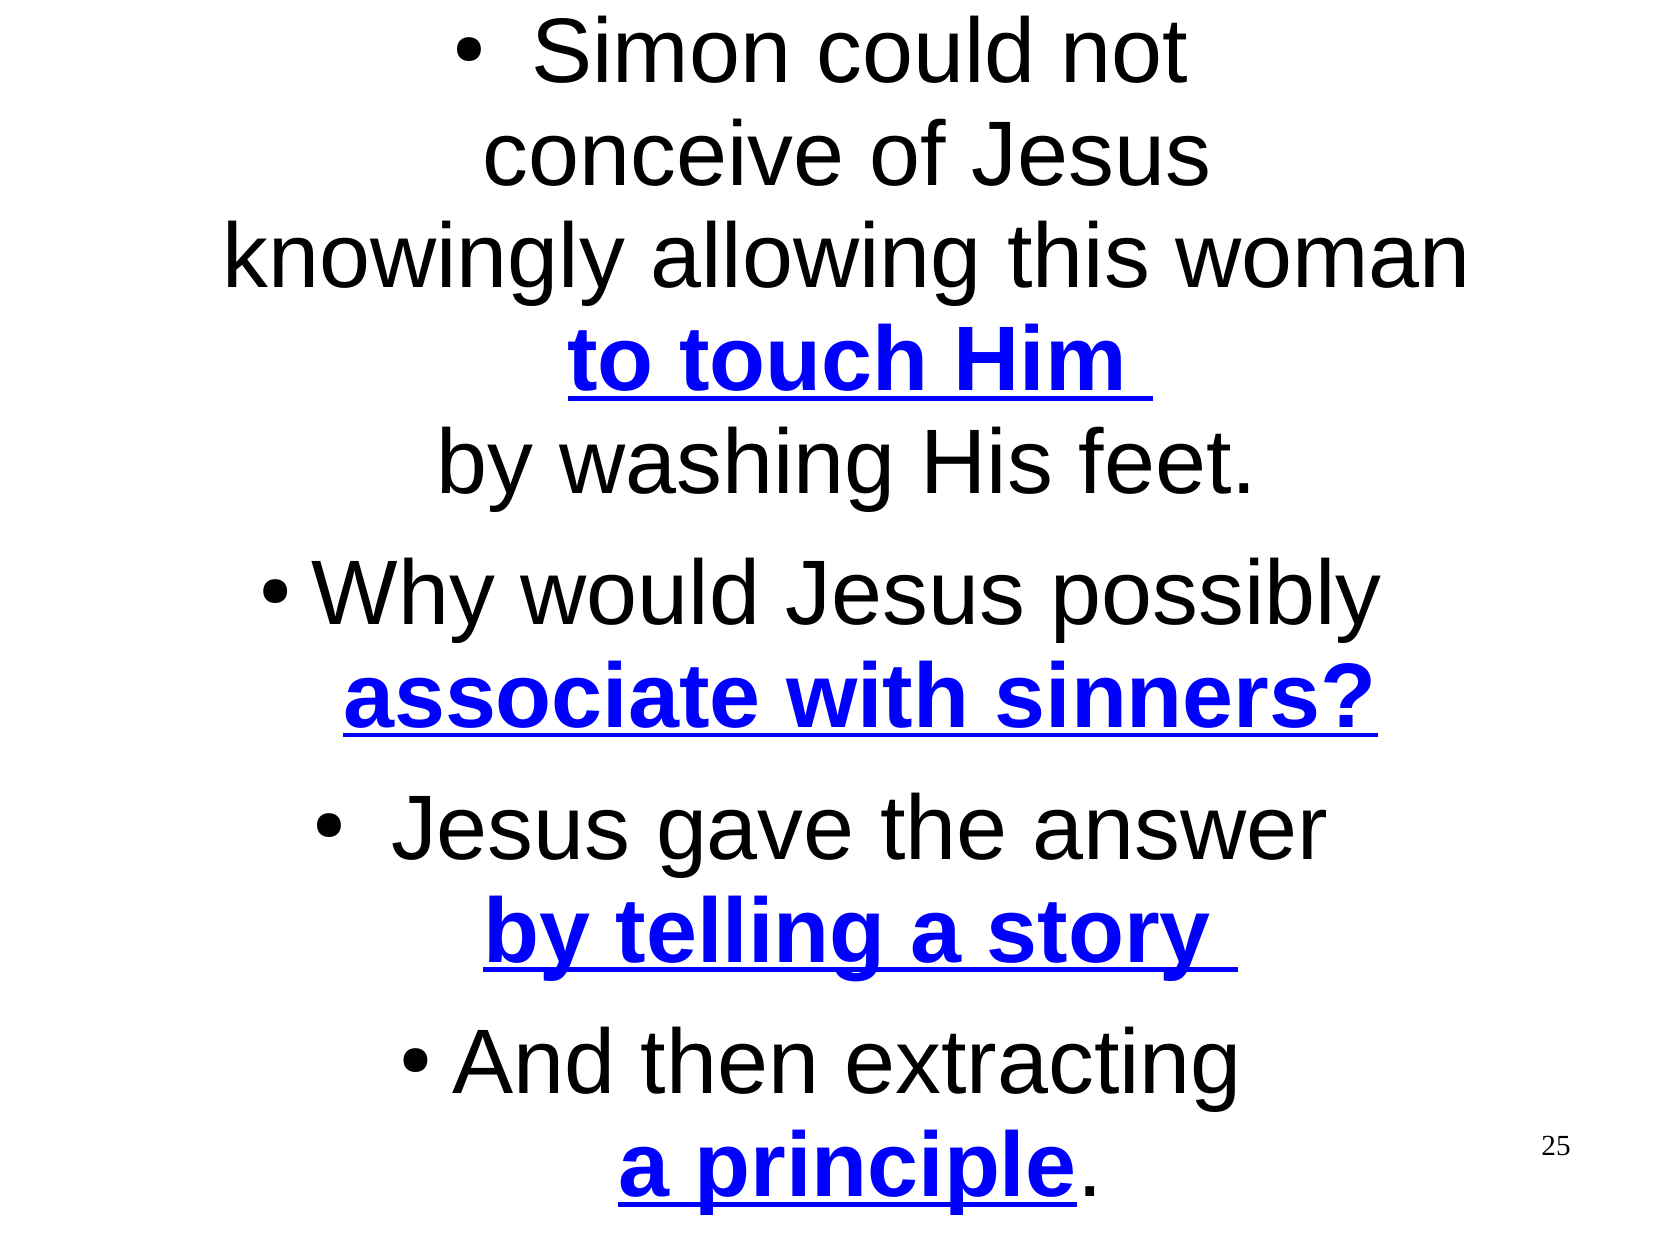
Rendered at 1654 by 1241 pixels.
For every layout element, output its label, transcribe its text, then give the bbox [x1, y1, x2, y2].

list Simon could not conceive of Jesus knowingly allowing this woman to touch Him by washing His feet. Why would Jesus possibly associate with sinners? Jesus gave the answer by telling a story And then extracting a principle. [0, 0, 1651, 1238]
